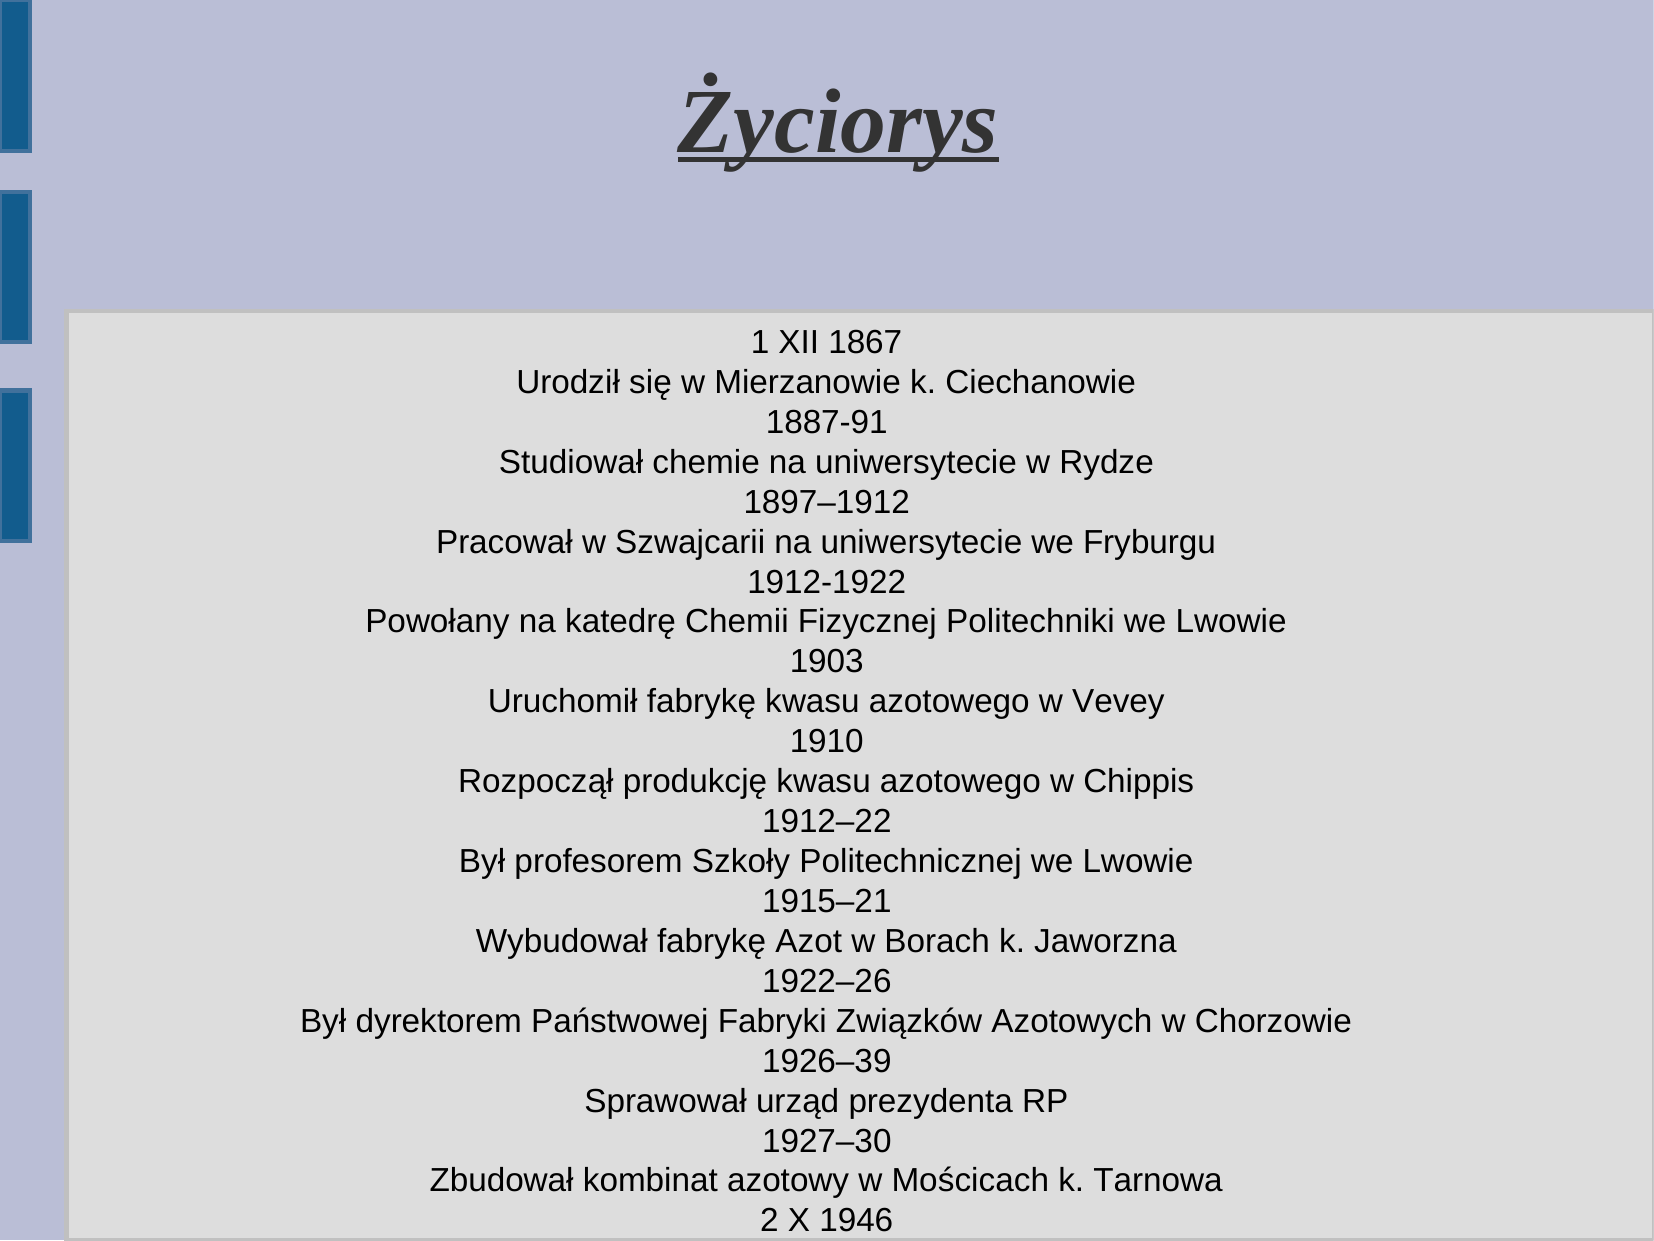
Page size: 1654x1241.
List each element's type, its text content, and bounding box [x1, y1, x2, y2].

title Życiorys [94, 11, 1583, 219]
subtitle 1 XII 1867 Urodził się w Mierzanowie k. Ciechanowie 1887-91 Studiował chemie na uniwersytecie w Rydze 1897–1912 Pracował w Szwajcarii na uniwersytecie we Fryburgu 1912-1922 Powołany na katedrę Chemii Fizycznej Politechniki we Lwowie 1903 Uruchomił fabrykę kwasu azotowego w Vevey 1910 Rozpoczął produkcję kwasu azotowego w Chippis 1912–22 Był profesorem Szkoły Politechnicznej we Lwowie 1915–21 Wybudował fabrykę Azot w Borach k. Jaworzna 1922–26 Był dyrektorem Państwowej Fabryki Związków Azotowych w Chorzowie 1926–39 Sprawował urząd prezydenta RP 1927–30 Zbudował kombinat azotowy w Mościcach k. Tarnowa 2 X 1946 Zmarł w Versoix koło Genewy [82, 320, 1571, 1215]
